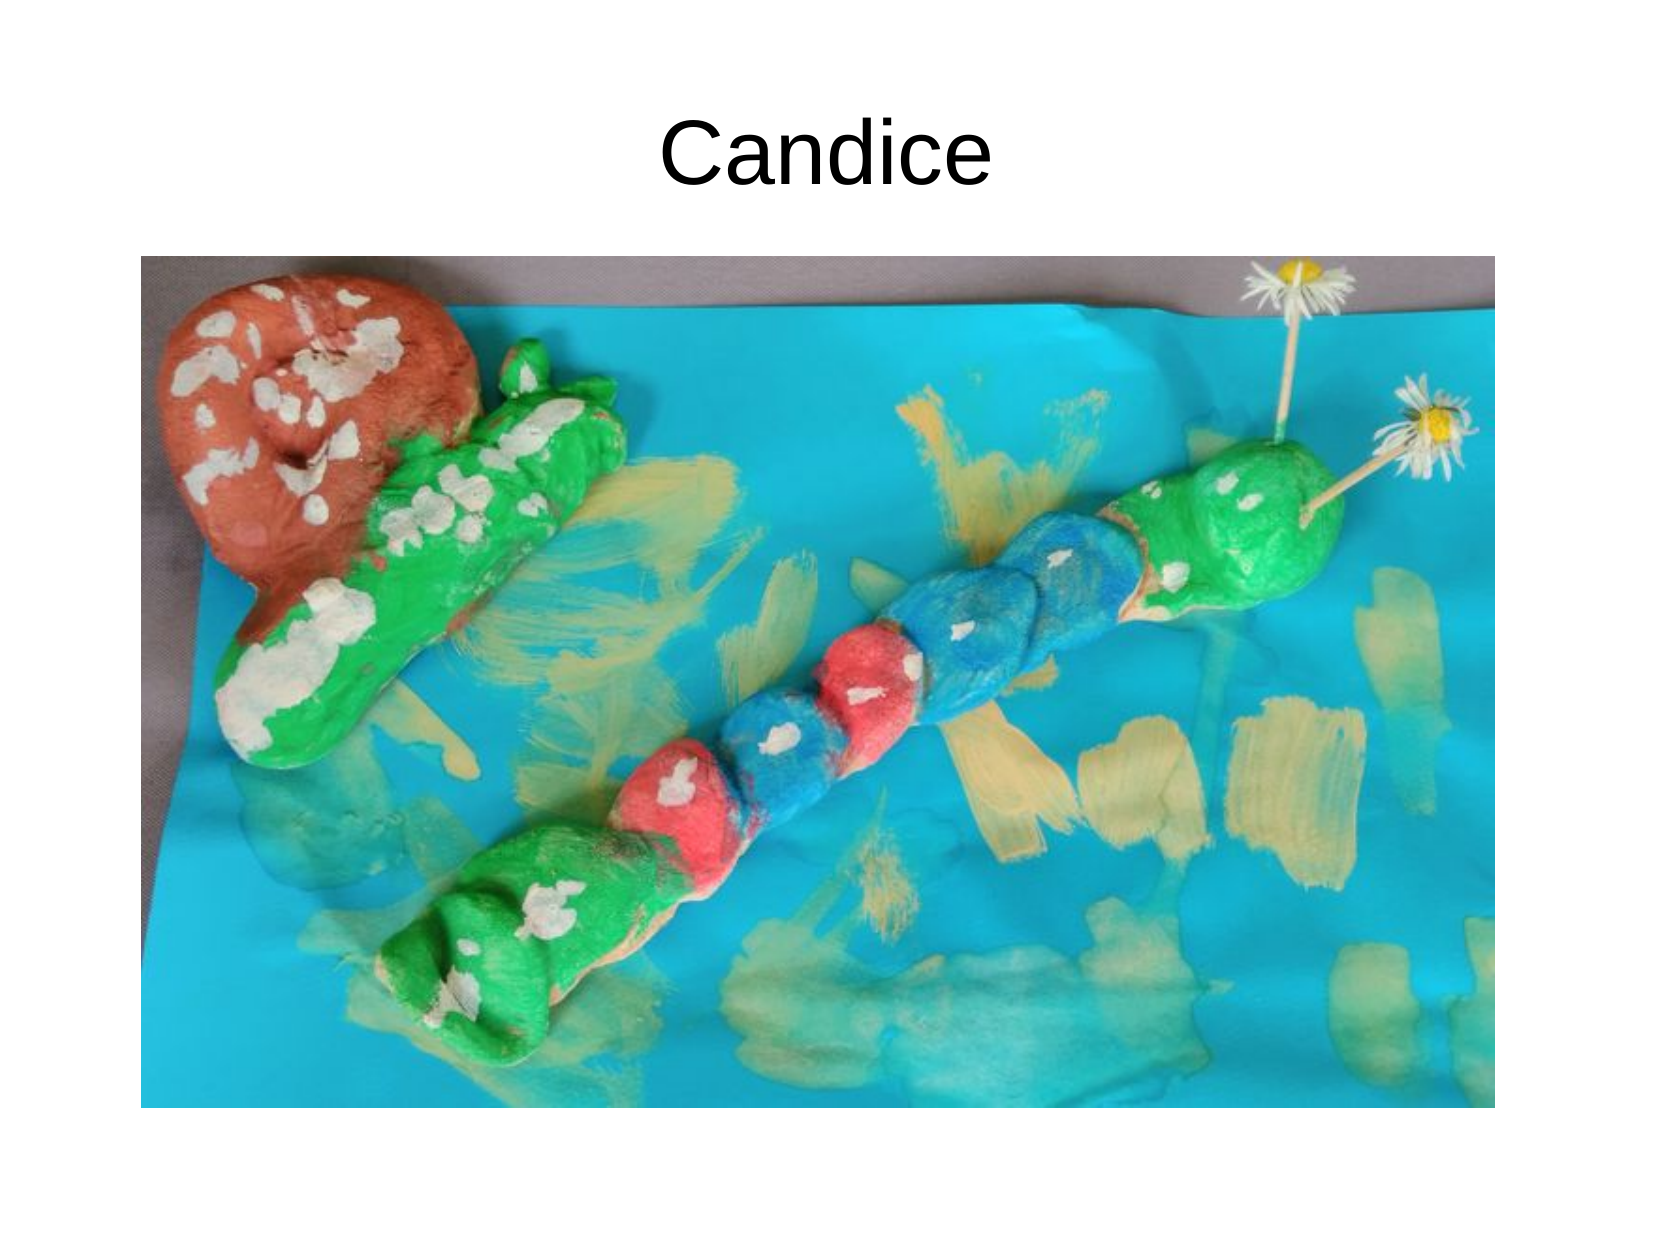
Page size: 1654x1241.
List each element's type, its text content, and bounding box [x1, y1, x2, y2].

title Candice [82, 49, 1571, 257]
picture [141, 256, 1495, 1108]
